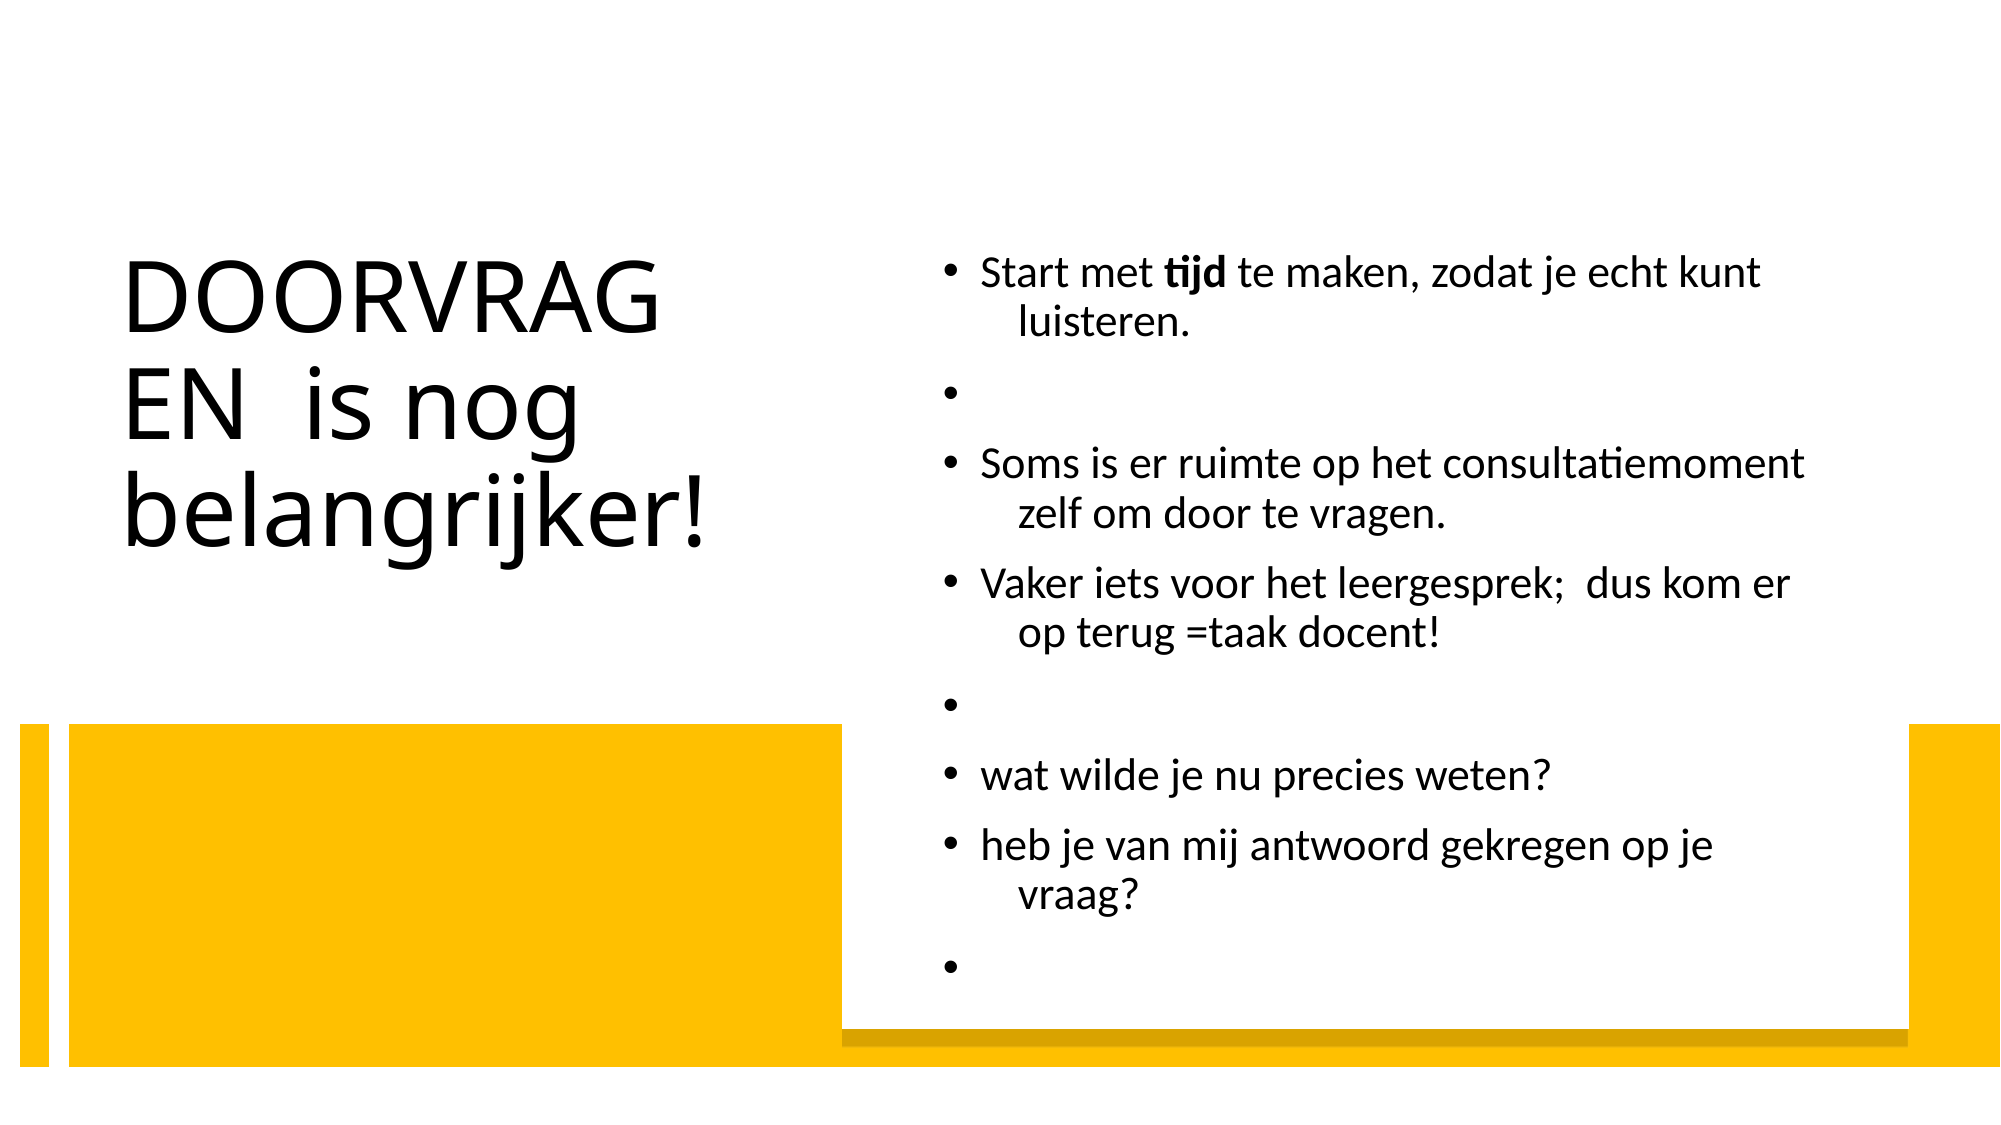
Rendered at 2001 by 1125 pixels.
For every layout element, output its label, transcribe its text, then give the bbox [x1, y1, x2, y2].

text_box [0, 0, 2000, 1125]
list Start met tijd te maken, zodat je echt kunt luisteren. Soms is er ruimte op het consultatiemoment zelf om door te vragen. Vaker iets voor het leergesprek; dus kom er op terug =taak docent! wat wilde je nu precies weten? heb je van mij antwoord gekregen op je vraag? [927, 239, 1838, 946]
title DOORVRAGEN is nog belangrijker! [105, 239, 729, 682]
